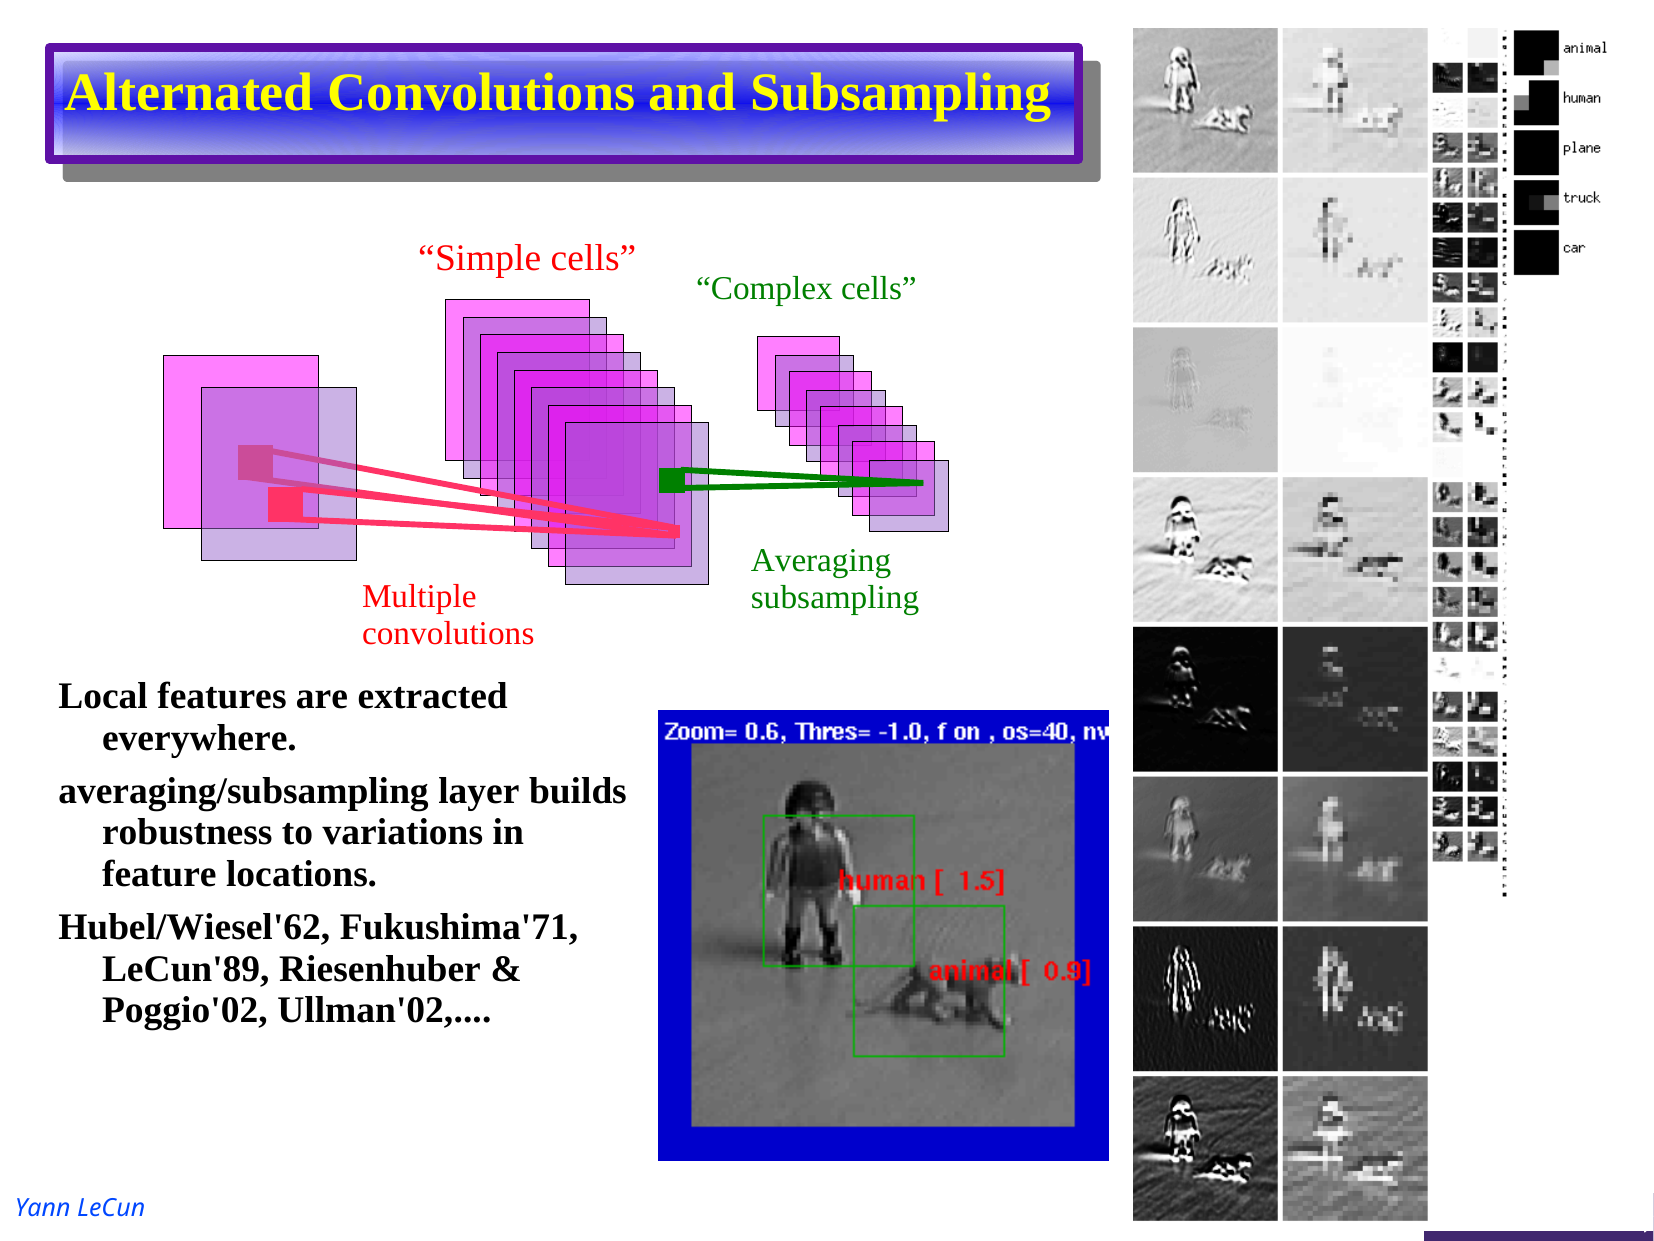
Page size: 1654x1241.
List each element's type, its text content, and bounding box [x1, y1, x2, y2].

text_box “Complex cells” [696, 269, 938, 324]
picture [1133, 28, 1654, 1241]
text_box Alternated Convolutions and Subsampling [49, 47, 1079, 160]
text_box [163, 355, 357, 561]
text_box Local features are extracted everywhere. averaging/subsampling layer builds robustness to variations in feature locations. Hubel/Wiesel'62, Fukushima'71, LeCun'89, Riesenhuber & Poggio'02, Ullman'02,.... [48, 675, 648, 1163]
text_box [757, 336, 949, 532]
text_box [514, 517, 590, 528]
picture [658, 710, 1109, 1161]
text_box “Simple cells” [418, 236, 637, 289]
text_box [445, 299, 709, 585]
text_box Multiple convolutions [362, 577, 539, 670]
text_box Averaging subsampling [750, 541, 928, 635]
text_box [497, 498, 592, 516]
